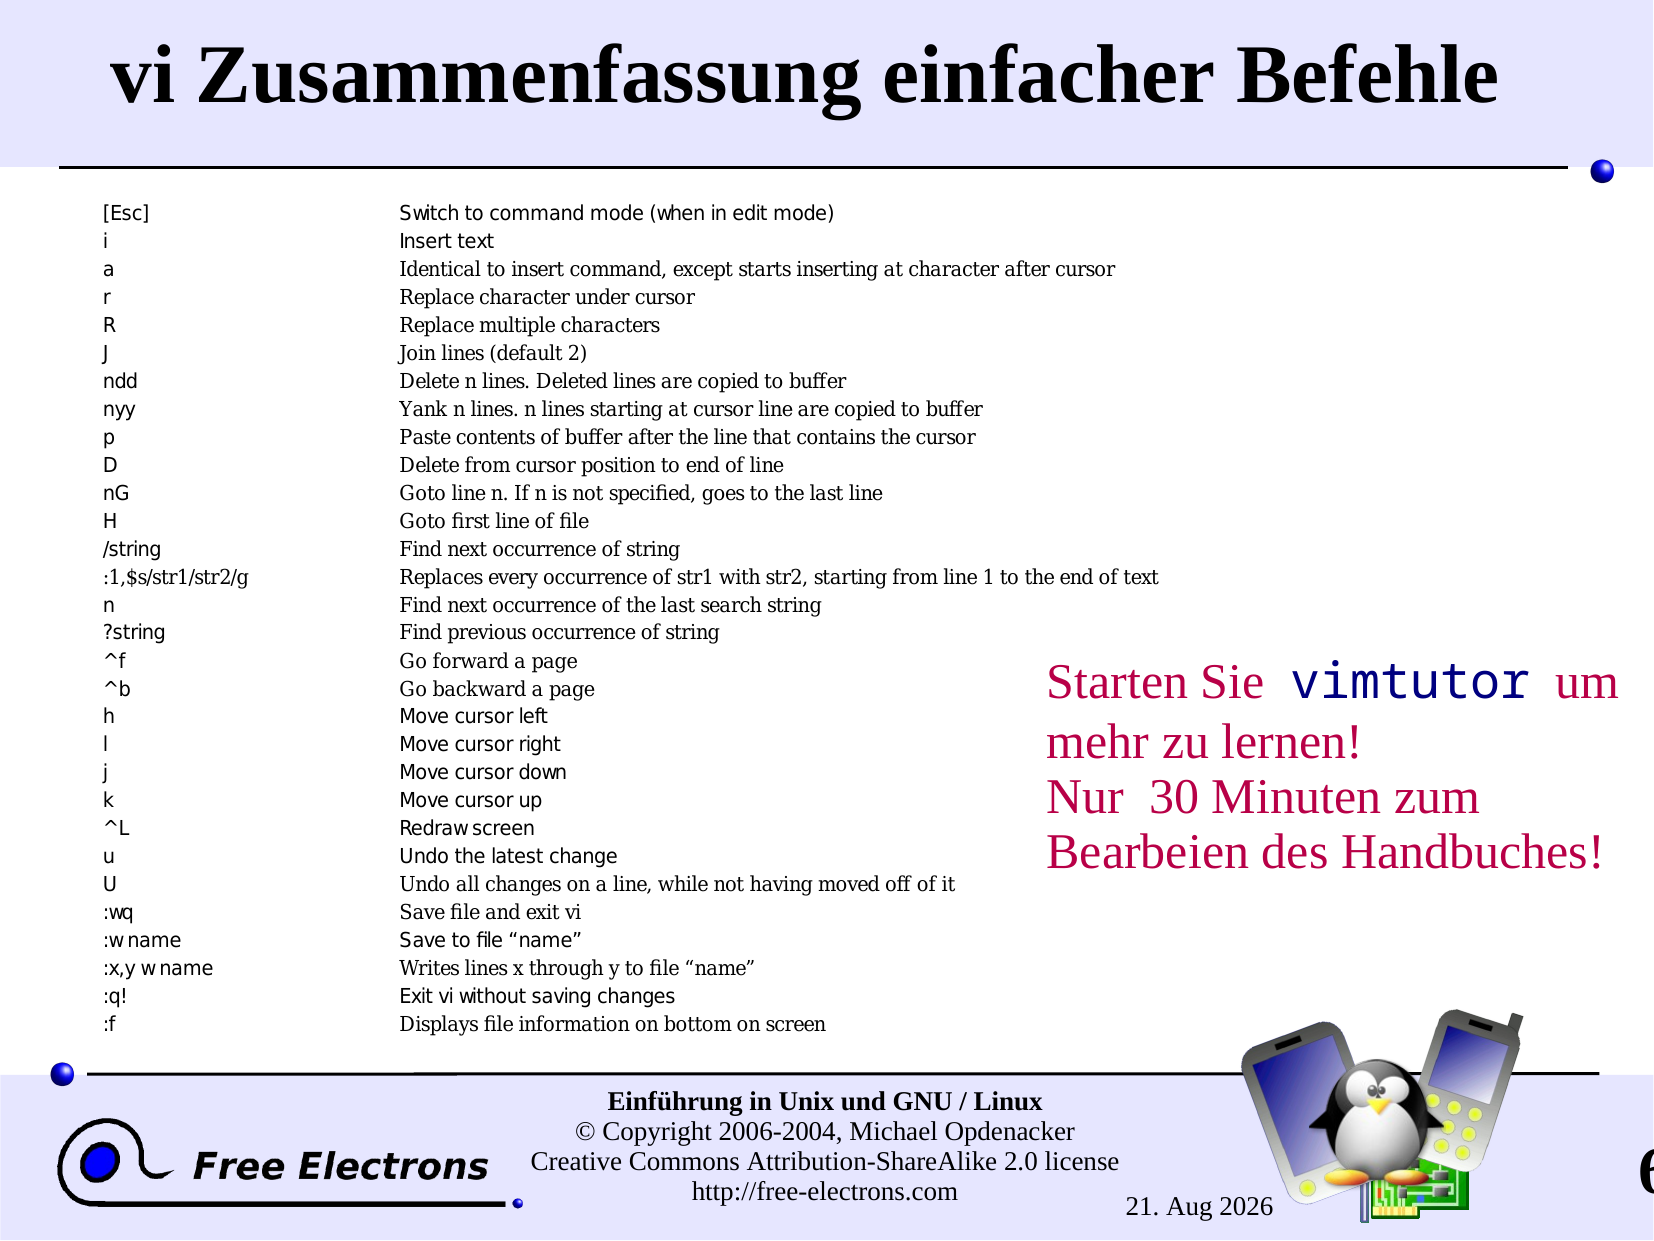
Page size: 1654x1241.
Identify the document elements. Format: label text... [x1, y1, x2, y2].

title vi Zusammenfassung einfacher Befehle [60, 12, 1551, 138]
chart [100, 199, 1513, 1048]
picture [50, 1107, 527, 1216]
text_box Starten Sie vimtutor um mehr zu lernen! Nur 30 Minuten zum Bearbeien des Handbuches! [1046, 645, 1630, 924]
picture [1225, 1006, 1538, 1241]
